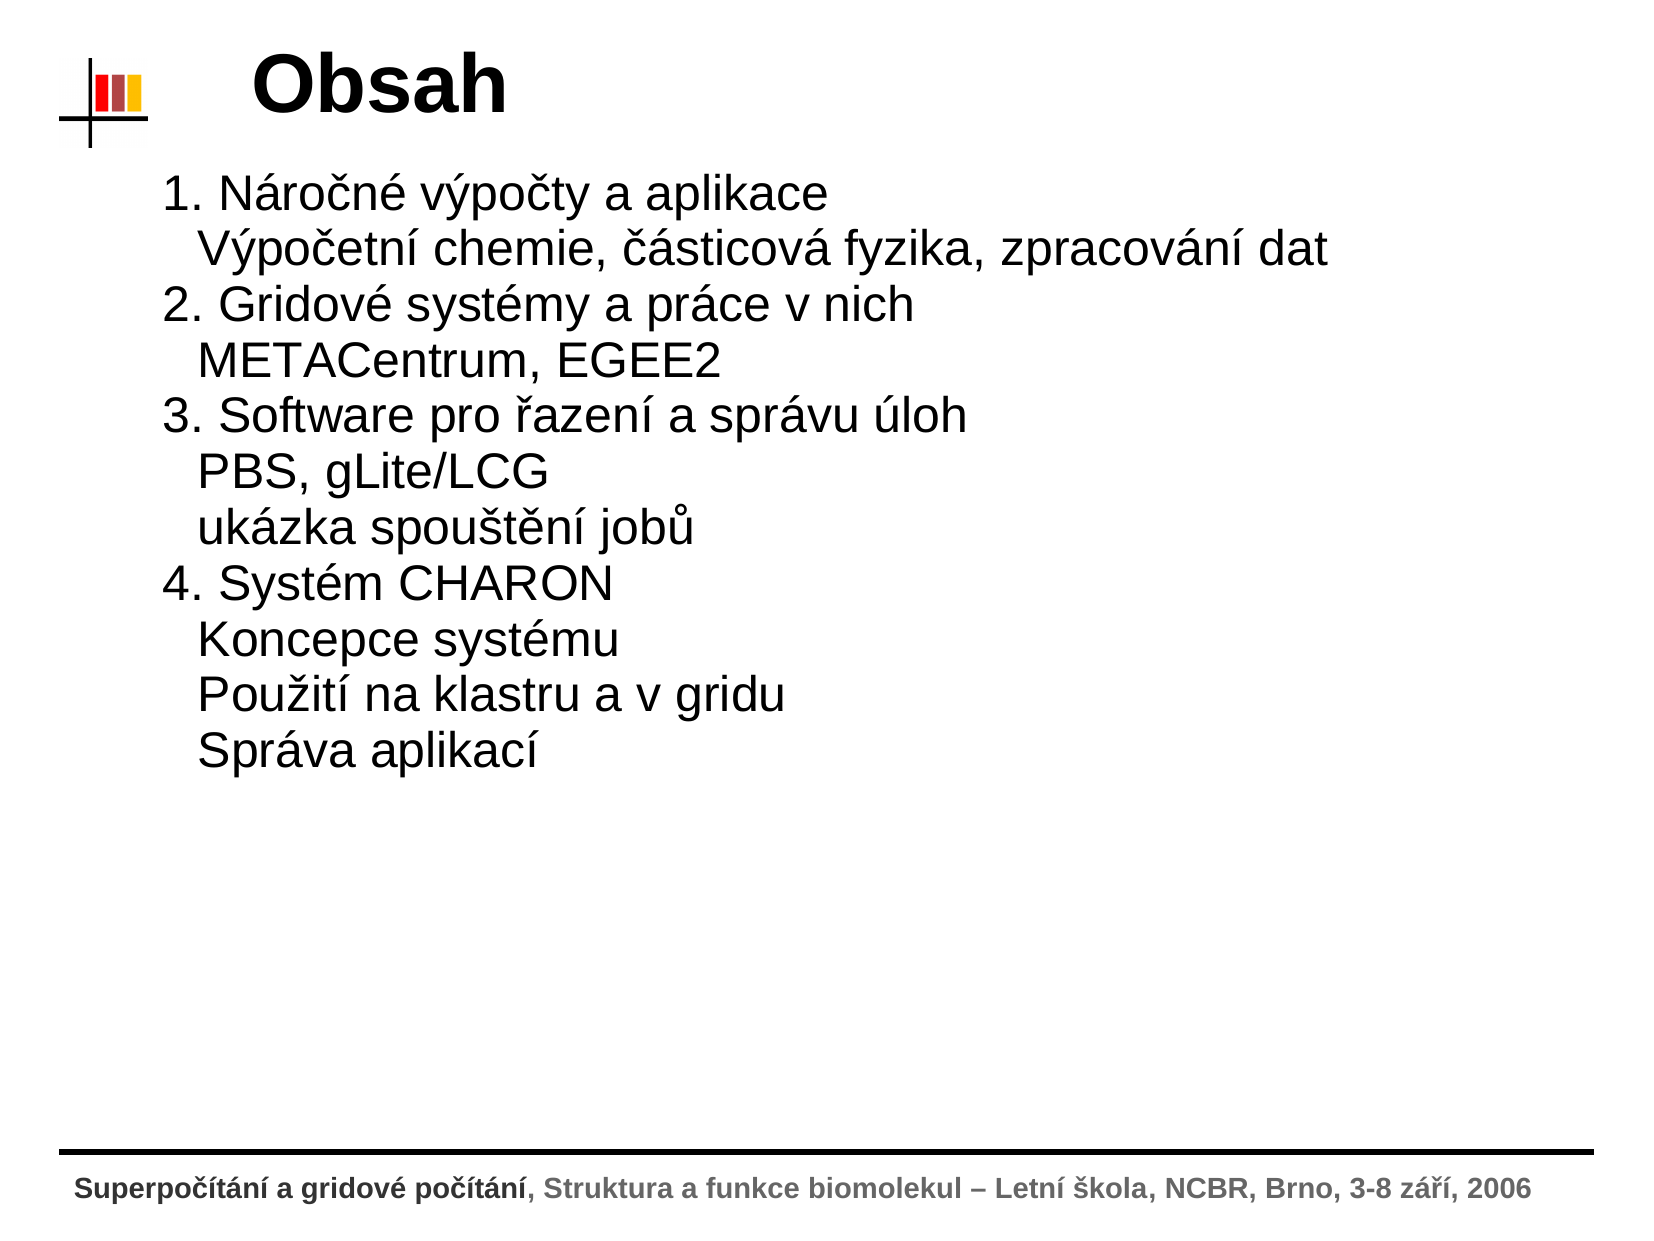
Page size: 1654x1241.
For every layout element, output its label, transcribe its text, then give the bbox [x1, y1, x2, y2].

text_box 1. Náročné výpočty a aplikace Výpočetní chemie, částicová fyzika, zpracování dat 2. Gridové systémy a práce v nich METACentrum, EGEE2 3. Software pro řazení a správu úloh PBS, gLite/LCG ukázka spouštění jobů 4. Systém CHARON Koncepce systému Použití na klastru a v gridu Správa aplikací [147, 157, 1453, 989]
text_box Superpočítání a gridové počítání, Struktura a funkce biomolekul – Letní škola, NCBR, Brno, 3-8 září, 2006 [59, 1151, 1558, 1214]
picture [59, 58, 148, 148]
text_box Obsah [236, 29, 1123, 157]
